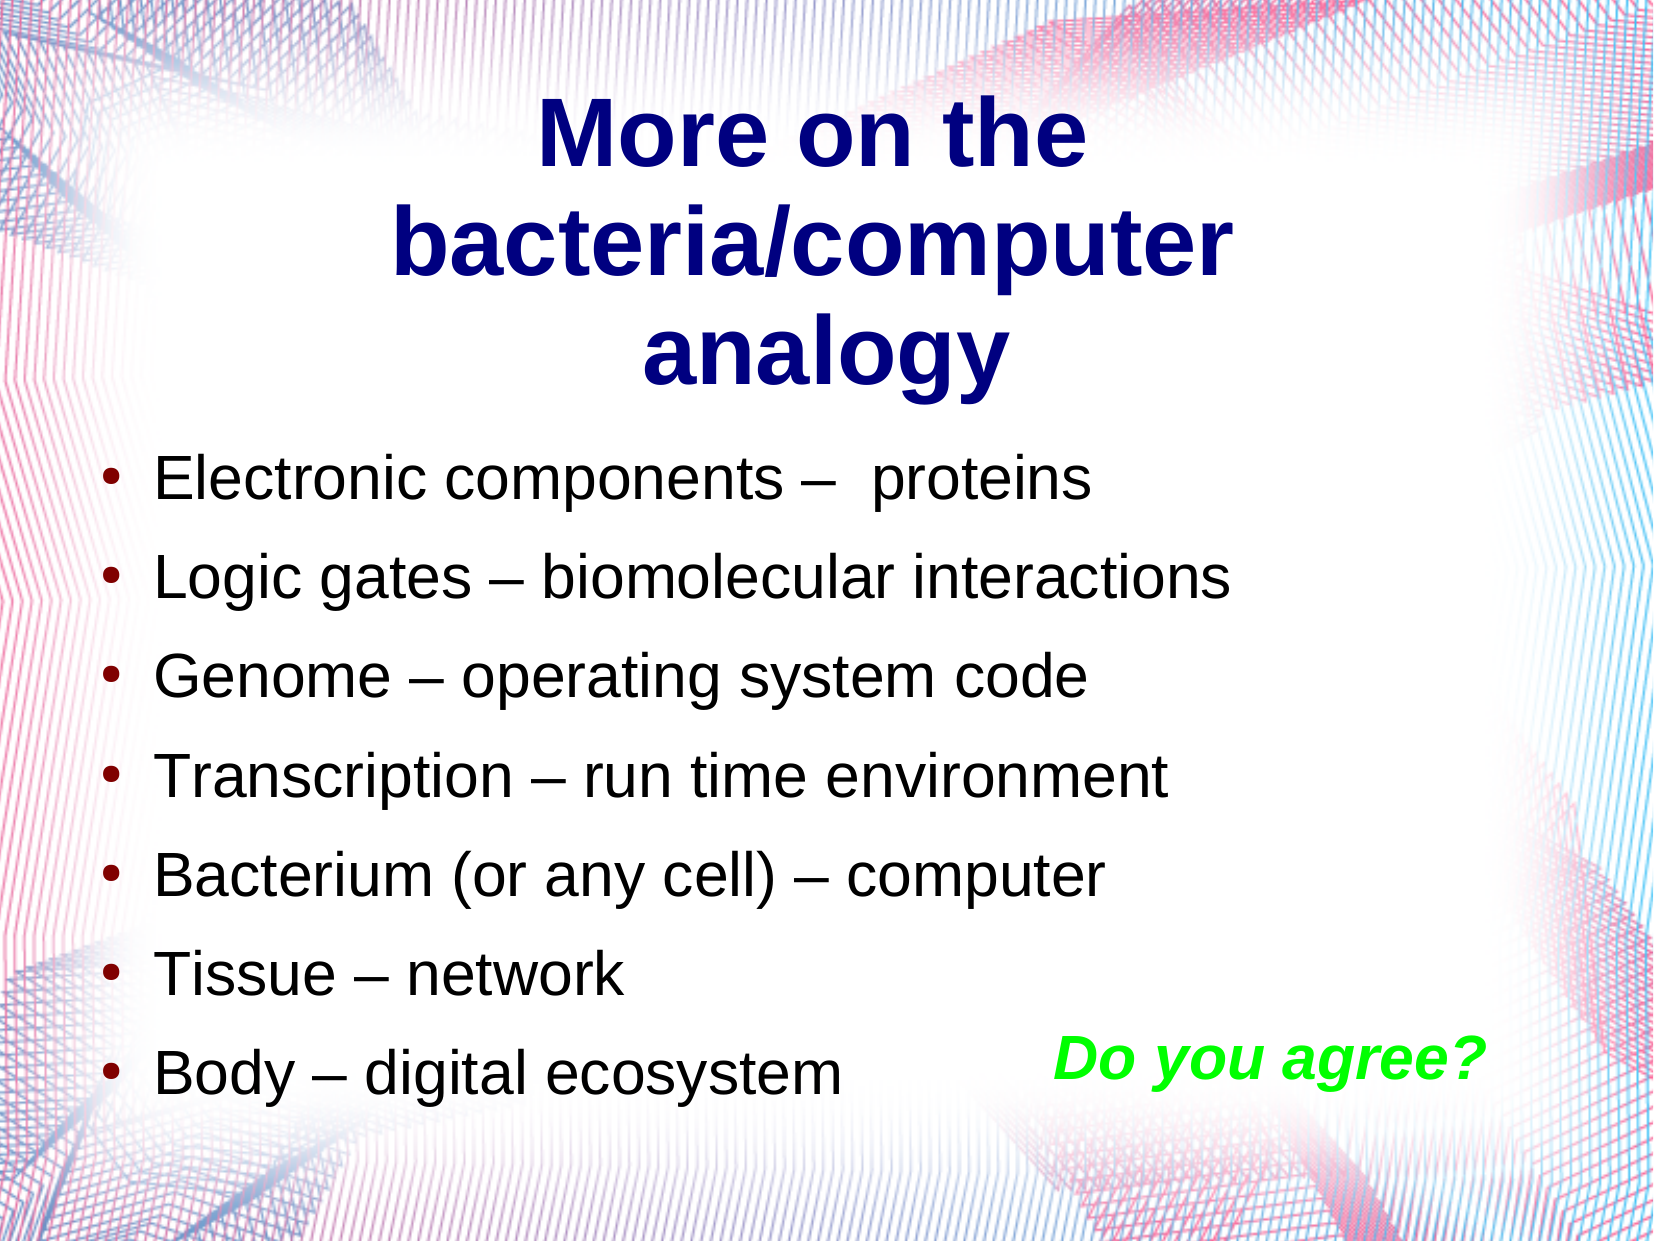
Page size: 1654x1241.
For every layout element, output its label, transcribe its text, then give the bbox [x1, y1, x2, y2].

text_box Do you agree? [1038, 1015, 1535, 1102]
title More on the bacteria/computer analogy [82, 77, 1571, 406]
text_box [767, 620, 797, 692]
list Electronic components – proteins Logic gates – biomolecular interactions Genome – operating system code Transcription – run time environment Bacterium (or any cell) – computer Tissue – network Body – digital ecosystem [82, 442, 1571, 1109]
picture [0, 0, 1654, 1241]
